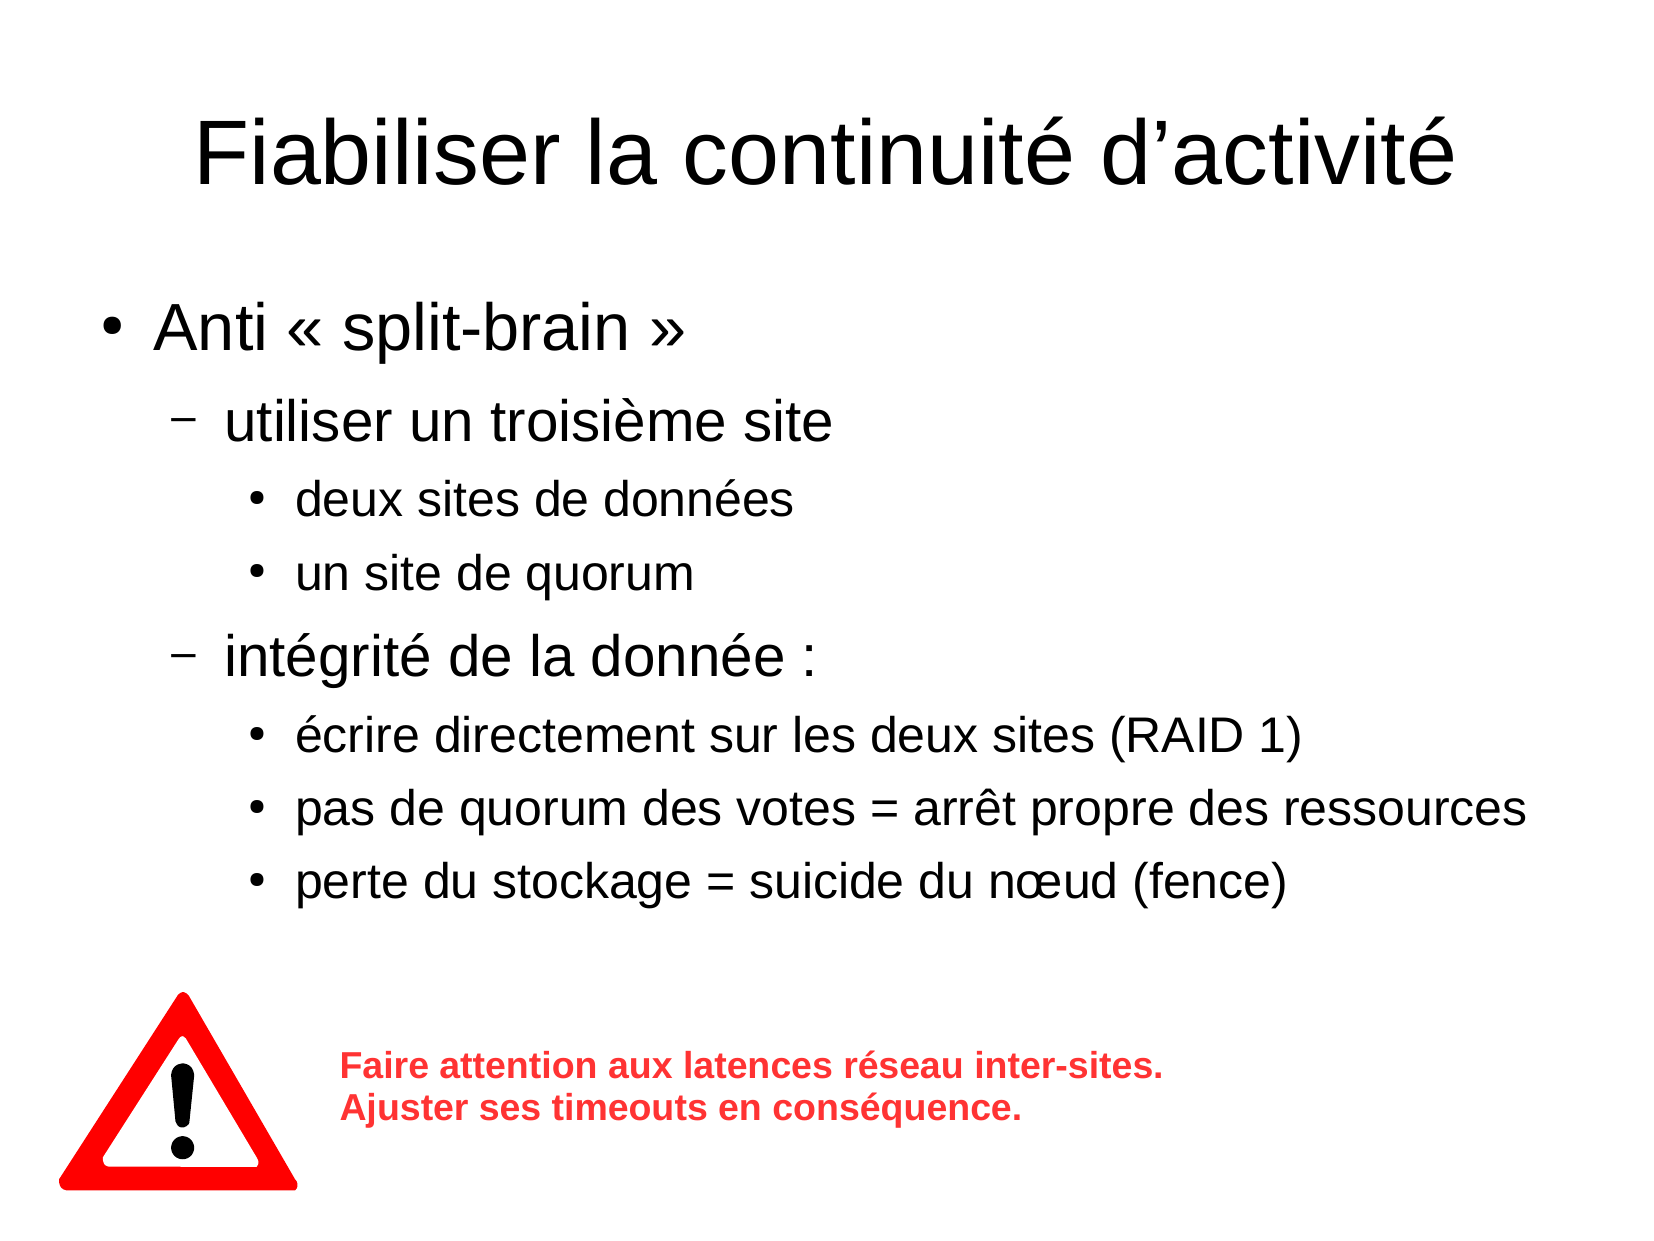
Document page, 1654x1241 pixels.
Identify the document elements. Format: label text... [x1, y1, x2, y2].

picture [59, 992, 298, 1191]
list Anti « split-brain » utiliser un troisième site deux sites de données un site de quorum intégrité de la donnée : écrire directement sur les deux sites (RAID 1) pas de quorum des votes = arrêt propre des ressources perte du stockage = suicide du nœud (fence) [82, 290, 1571, 1010]
title Fiabiliser la continuité d’activité [82, 49, 1571, 257]
text_box Faire attention aux latences réseau inter-sites. Ajuster ses timeouts en conséquence. [324, 1037, 1483, 1136]
